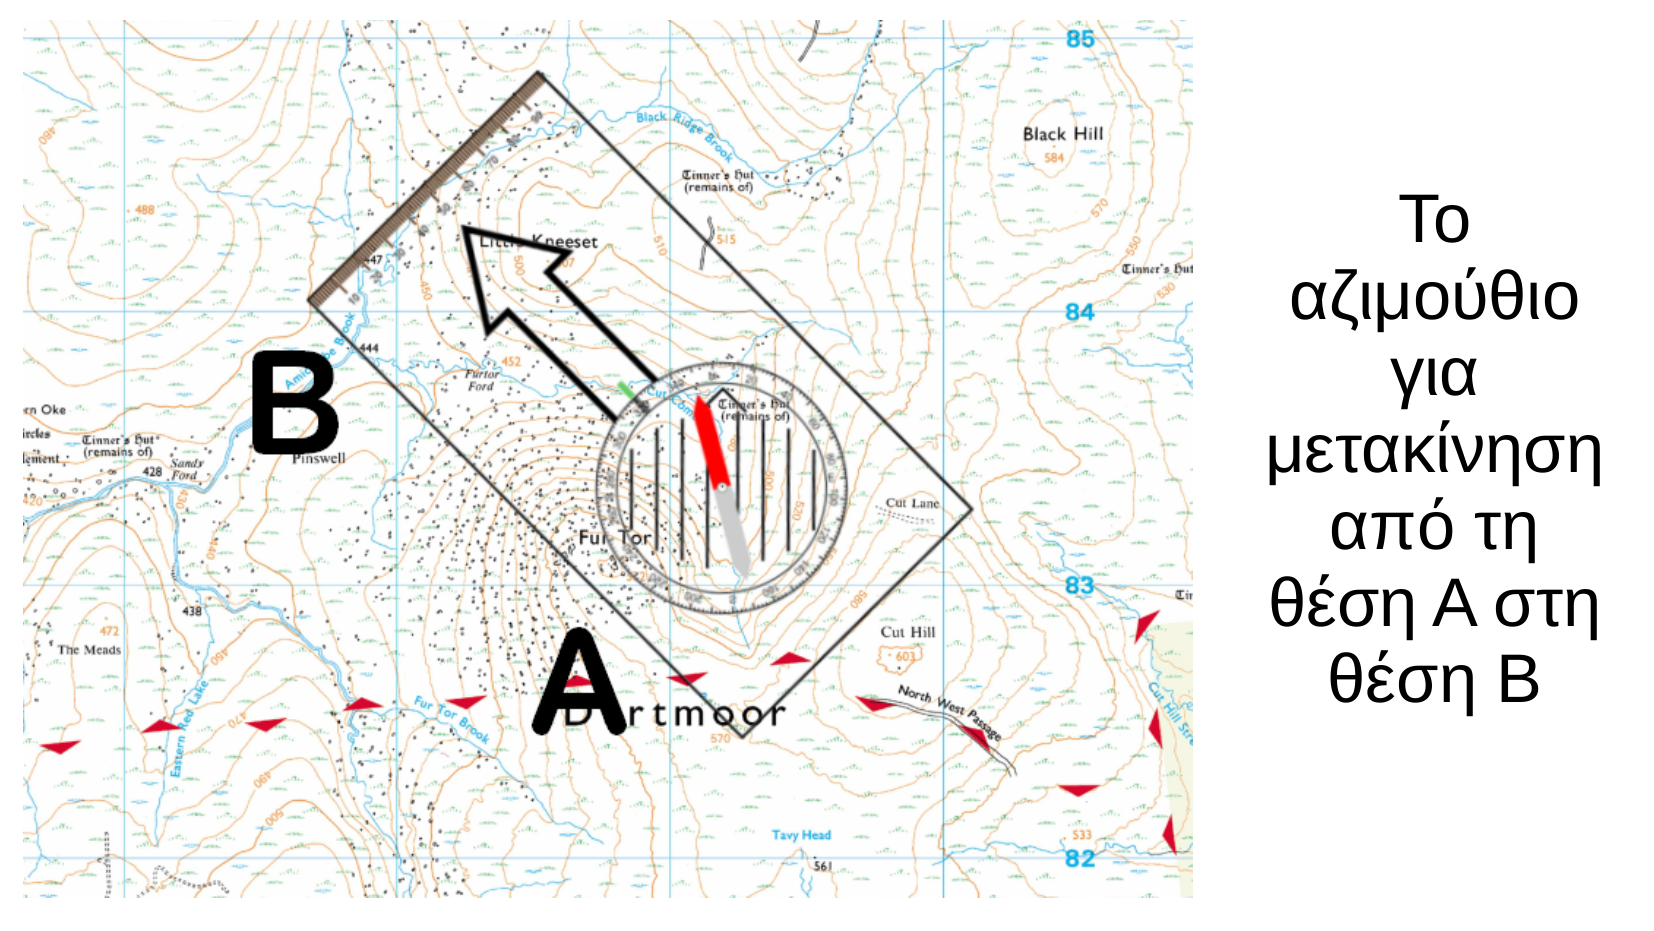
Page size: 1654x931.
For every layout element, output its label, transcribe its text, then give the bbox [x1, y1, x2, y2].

picture [23, 20, 1193, 898]
title Το αζιμούθιο για μετακίνηση από τη θέση Α στη θέση Β [1251, 23, 1619, 875]
